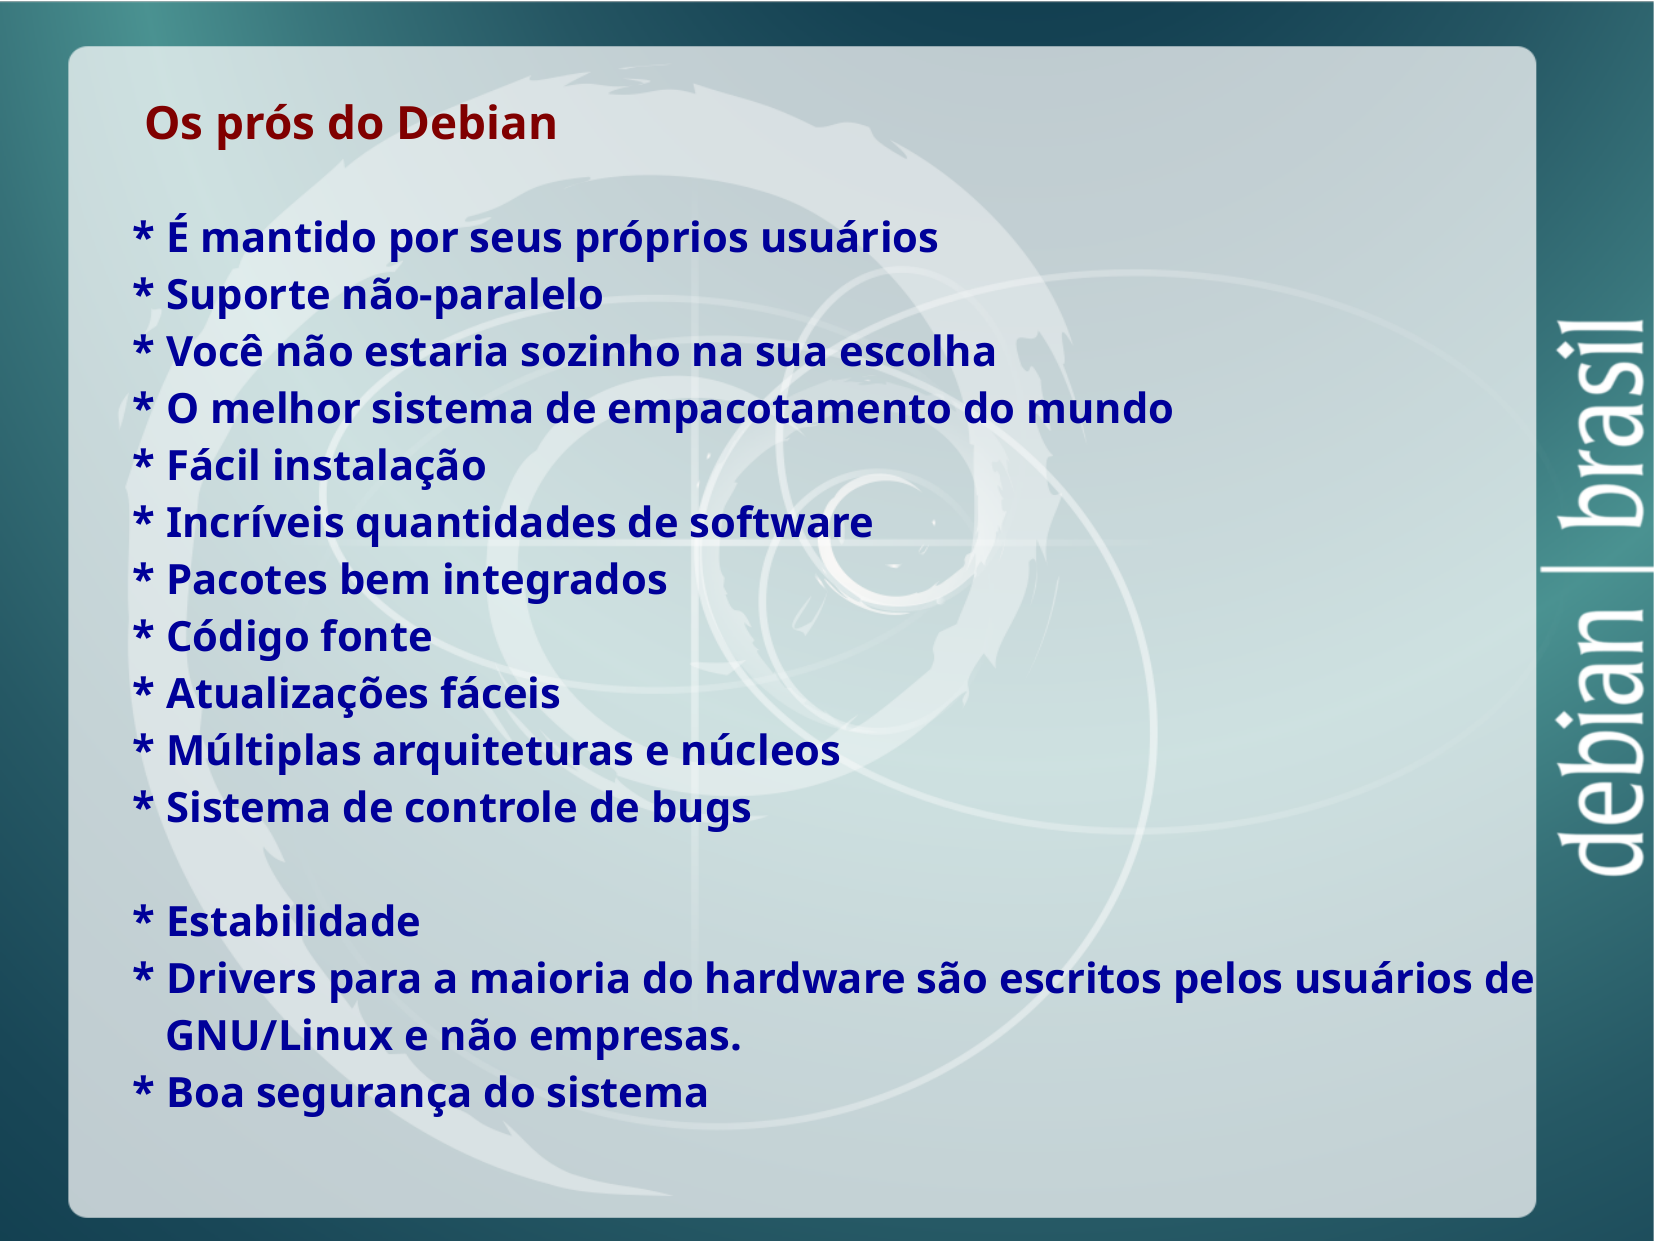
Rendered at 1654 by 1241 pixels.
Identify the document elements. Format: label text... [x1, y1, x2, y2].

text_box Os prós do Debian [129, 82, 603, 160]
picture [0, 0, 1654, 1241]
text_box * É mantido por seus próprios usuários * Suporte não-paralelo * Você não estaria sozinho na sua escolha * O melhor sistema de empacotamento do mundo * Fácil instalação * Incríveis quantidades de software * Pacotes bem integrados * Código fonte * Atualizações fáceis * Múltiplas arquiteturas e núcleos * Sistema de controle de bugs * Estabilidade * Drivers para a maioria do hardware são escritos pelos usuários de GNU/Linux e não empresas. * Boa segurança do sistema [118, 200, 1632, 1159]
